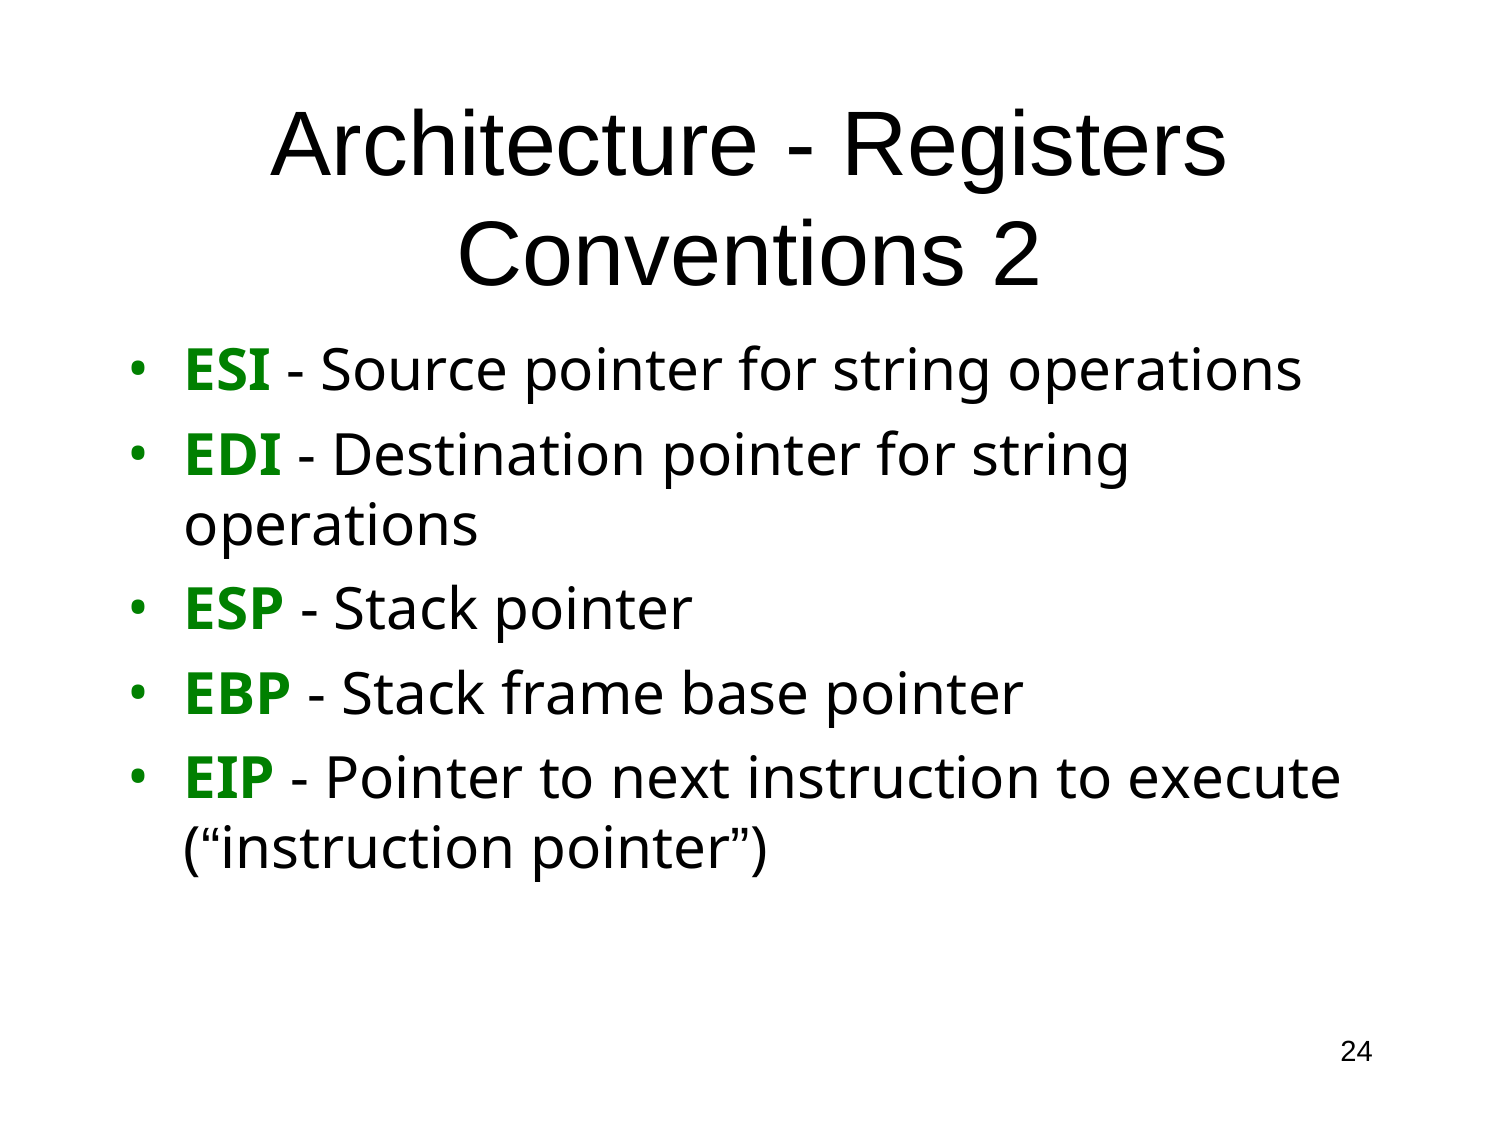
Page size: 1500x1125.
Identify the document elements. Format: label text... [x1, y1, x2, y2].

text_box <number> [1074, 1025, 1388, 1101]
title Architecture - Registers Conventions 2 [112, 76, 1388, 312]
list ESI - Source pointer for string operations EDI - Destination pointer for string operations ESP - Stack pointer EBP - Stack frame base pointer EIP - Pointer to next instruction to execute (“instruction pointer”) [112, 324, 1388, 1001]
